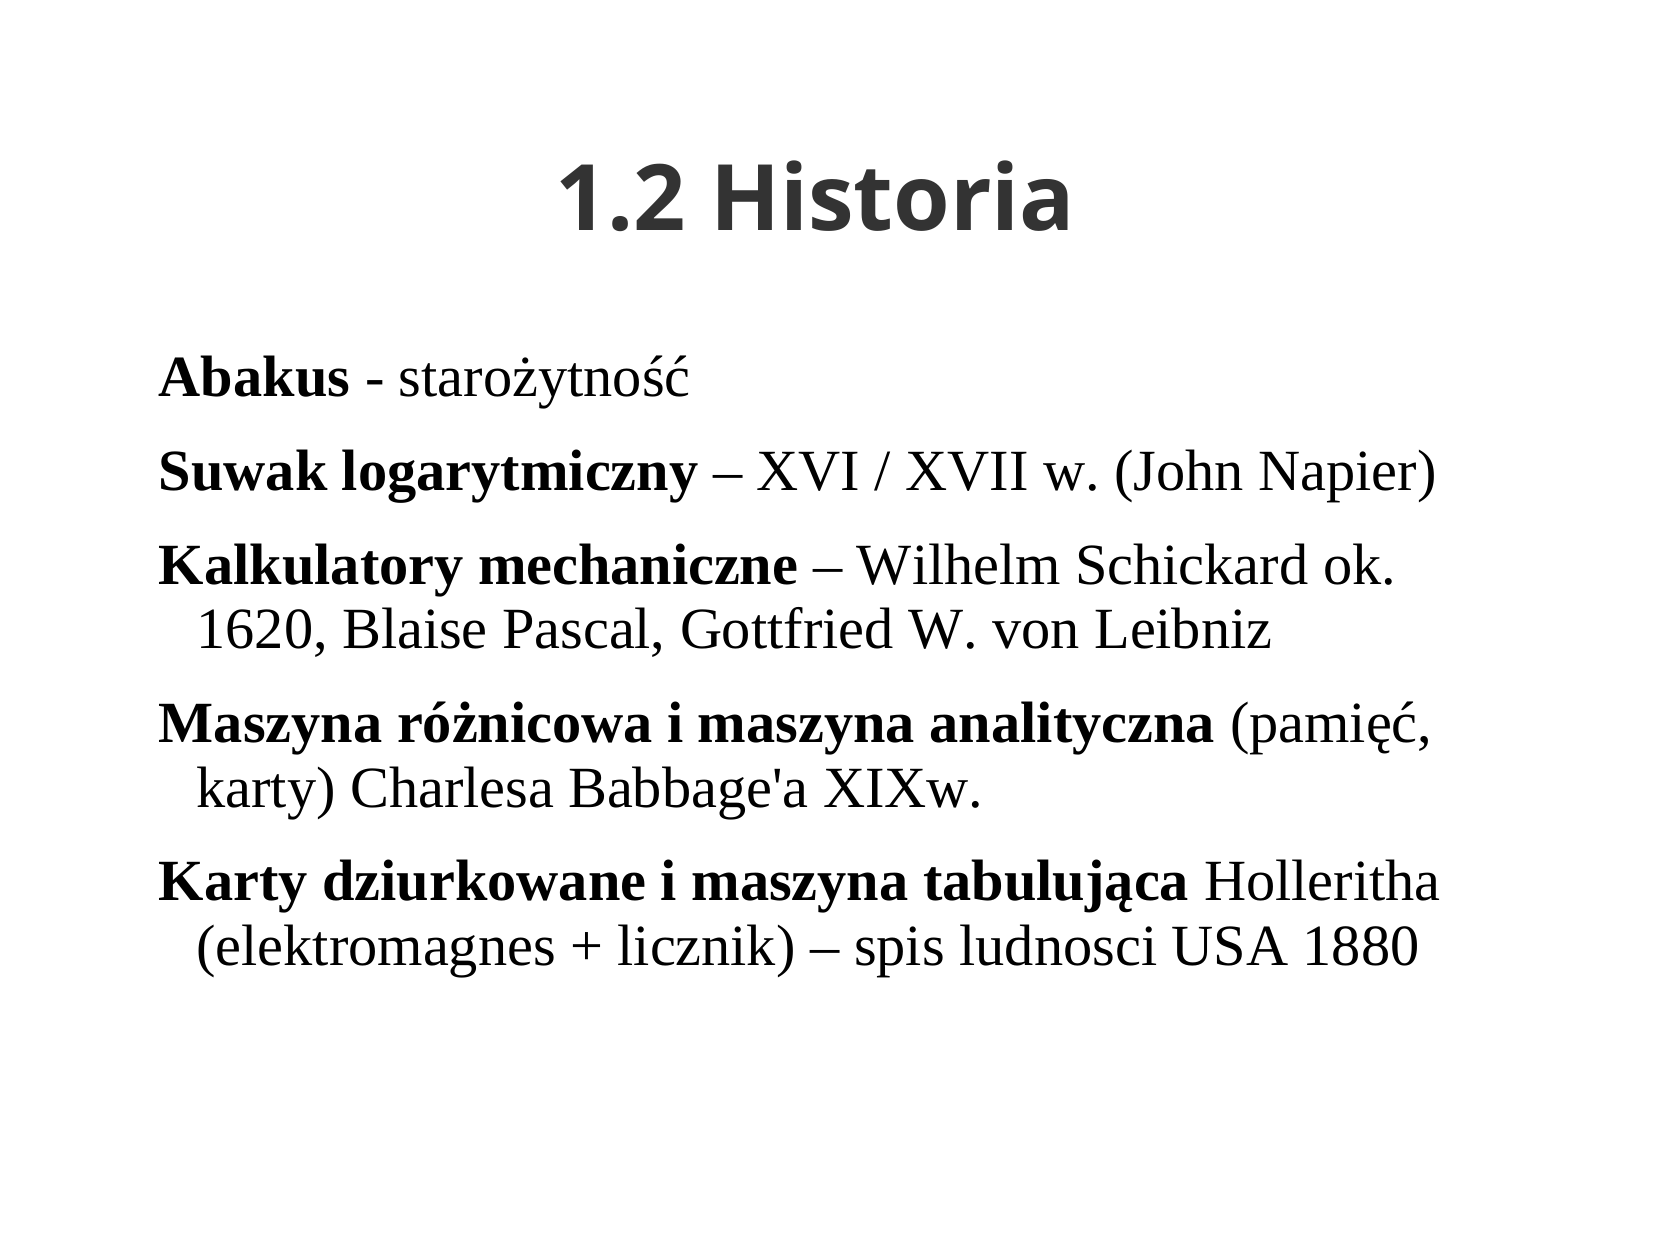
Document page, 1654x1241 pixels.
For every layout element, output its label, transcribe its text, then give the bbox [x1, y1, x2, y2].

list Abakus - starożytność Suwak logarytmiczny – XVI / XVII w. (John Napier) Kalkulatory mechaniczne – Wilhelm Schickard ok. 1620, Blaise Pascal, Gottfried W. von Leibniz Maszyna różnicowa i maszyna analityczna (pamięć, karty) Charlesa Babbage'a XIXw. Karty dziurkowane i maszyna tabulująca Holleritha (elektromagnes + licznik) – spis ludnosci USA 1880 [121, 344, 1534, 1112]
title 1.2 Historia [121, 91, 1534, 299]
